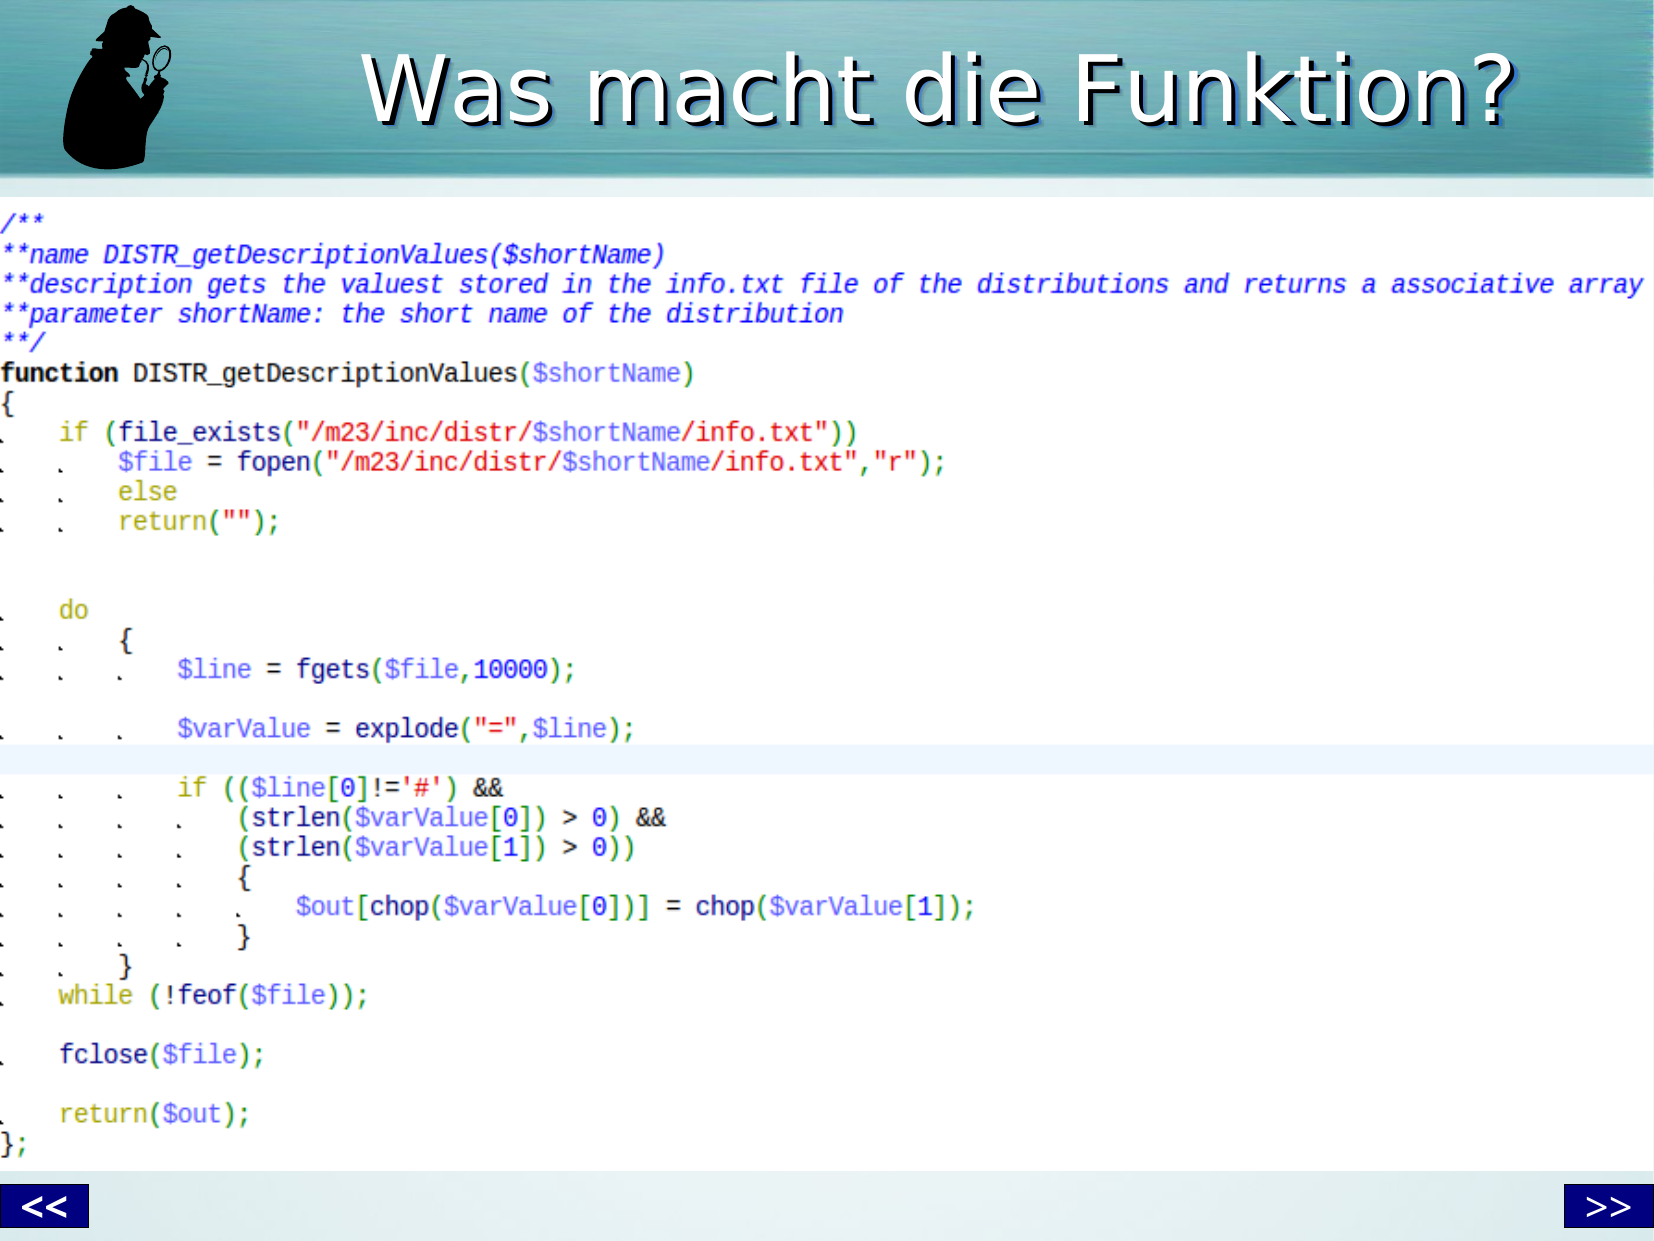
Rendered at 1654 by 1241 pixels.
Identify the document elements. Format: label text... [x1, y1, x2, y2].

picture [0, 0, 1654, 1241]
title Was macht die Funktion? [224, 2, 1654, 178]
